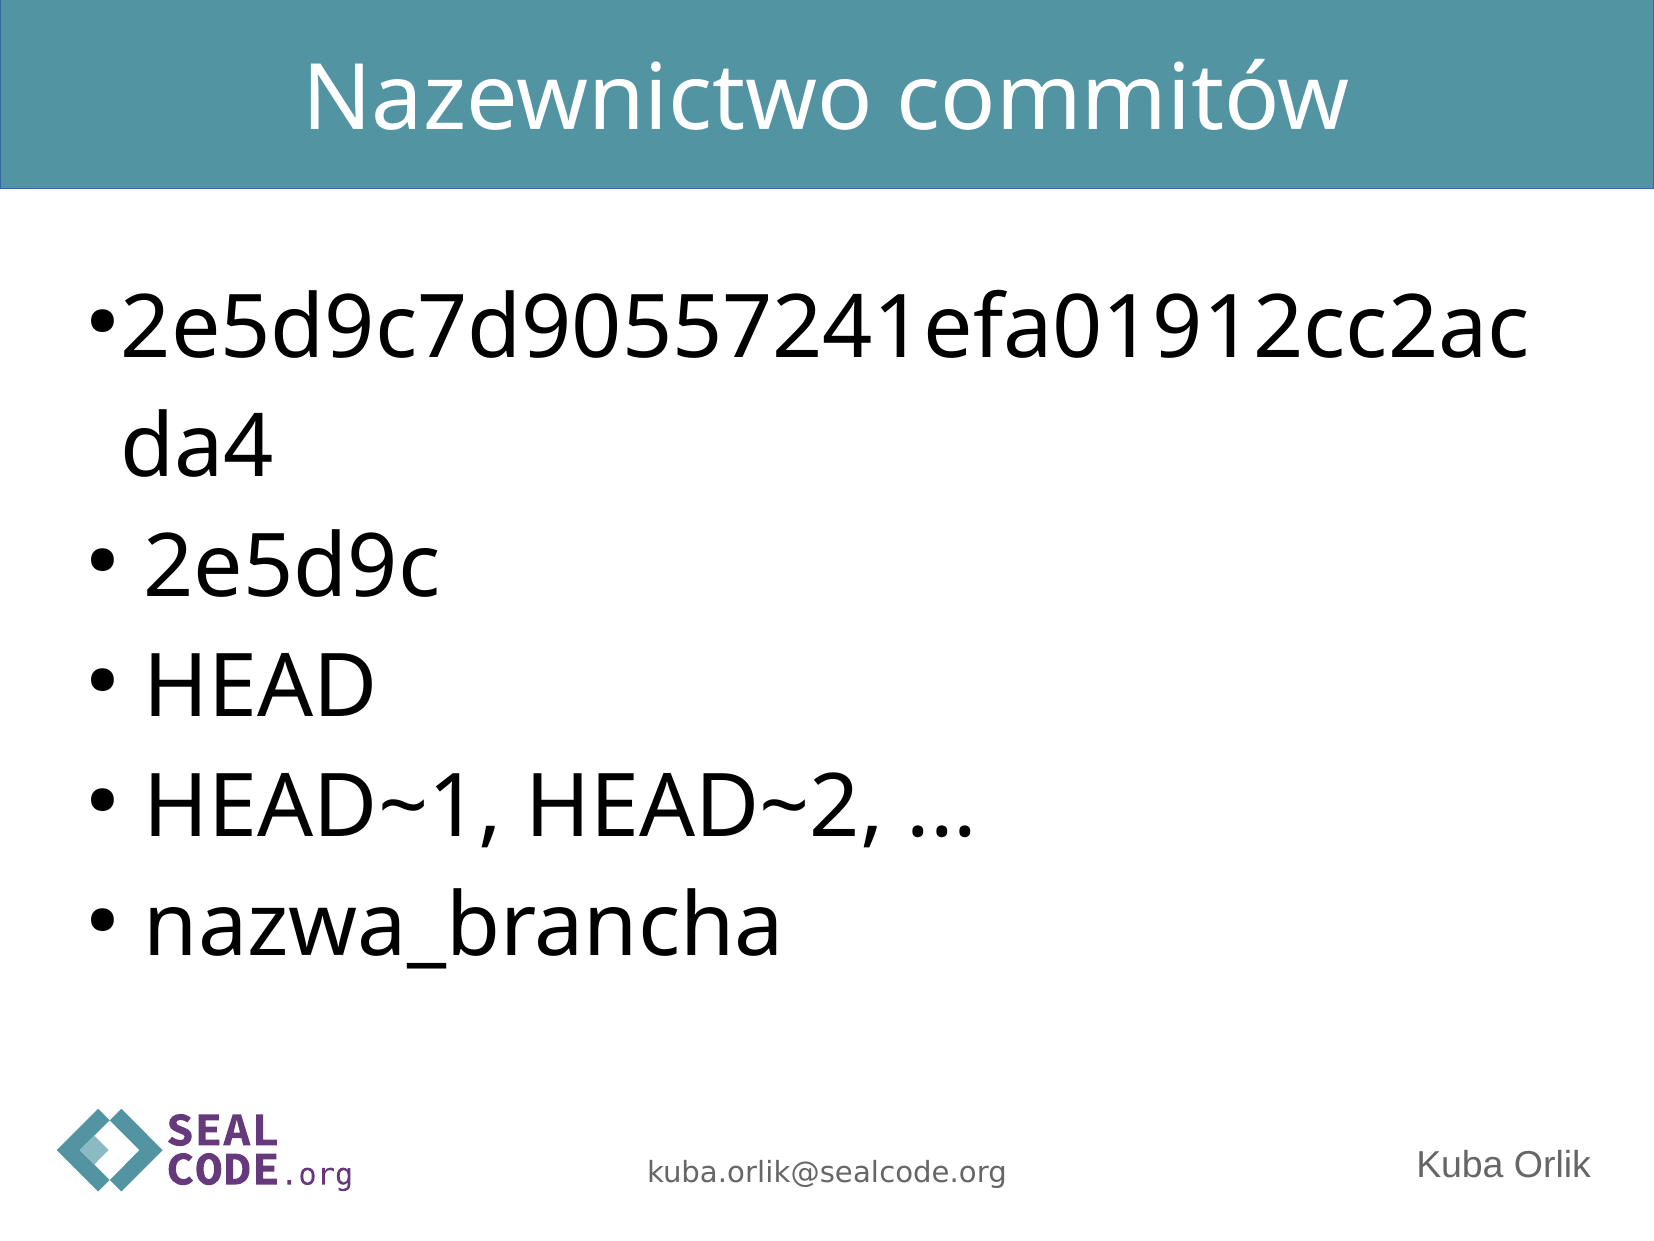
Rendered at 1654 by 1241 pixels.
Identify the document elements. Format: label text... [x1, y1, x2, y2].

subtitle 2e5d9c7d90557241efa01912cc2acda4 2e5d9c HEAD HEAD~1, HEAD~2, ... nazwa_brancha [86, 262, 1575, 982]
title Nazewnictwo commitów [82, 0, 1571, 190]
